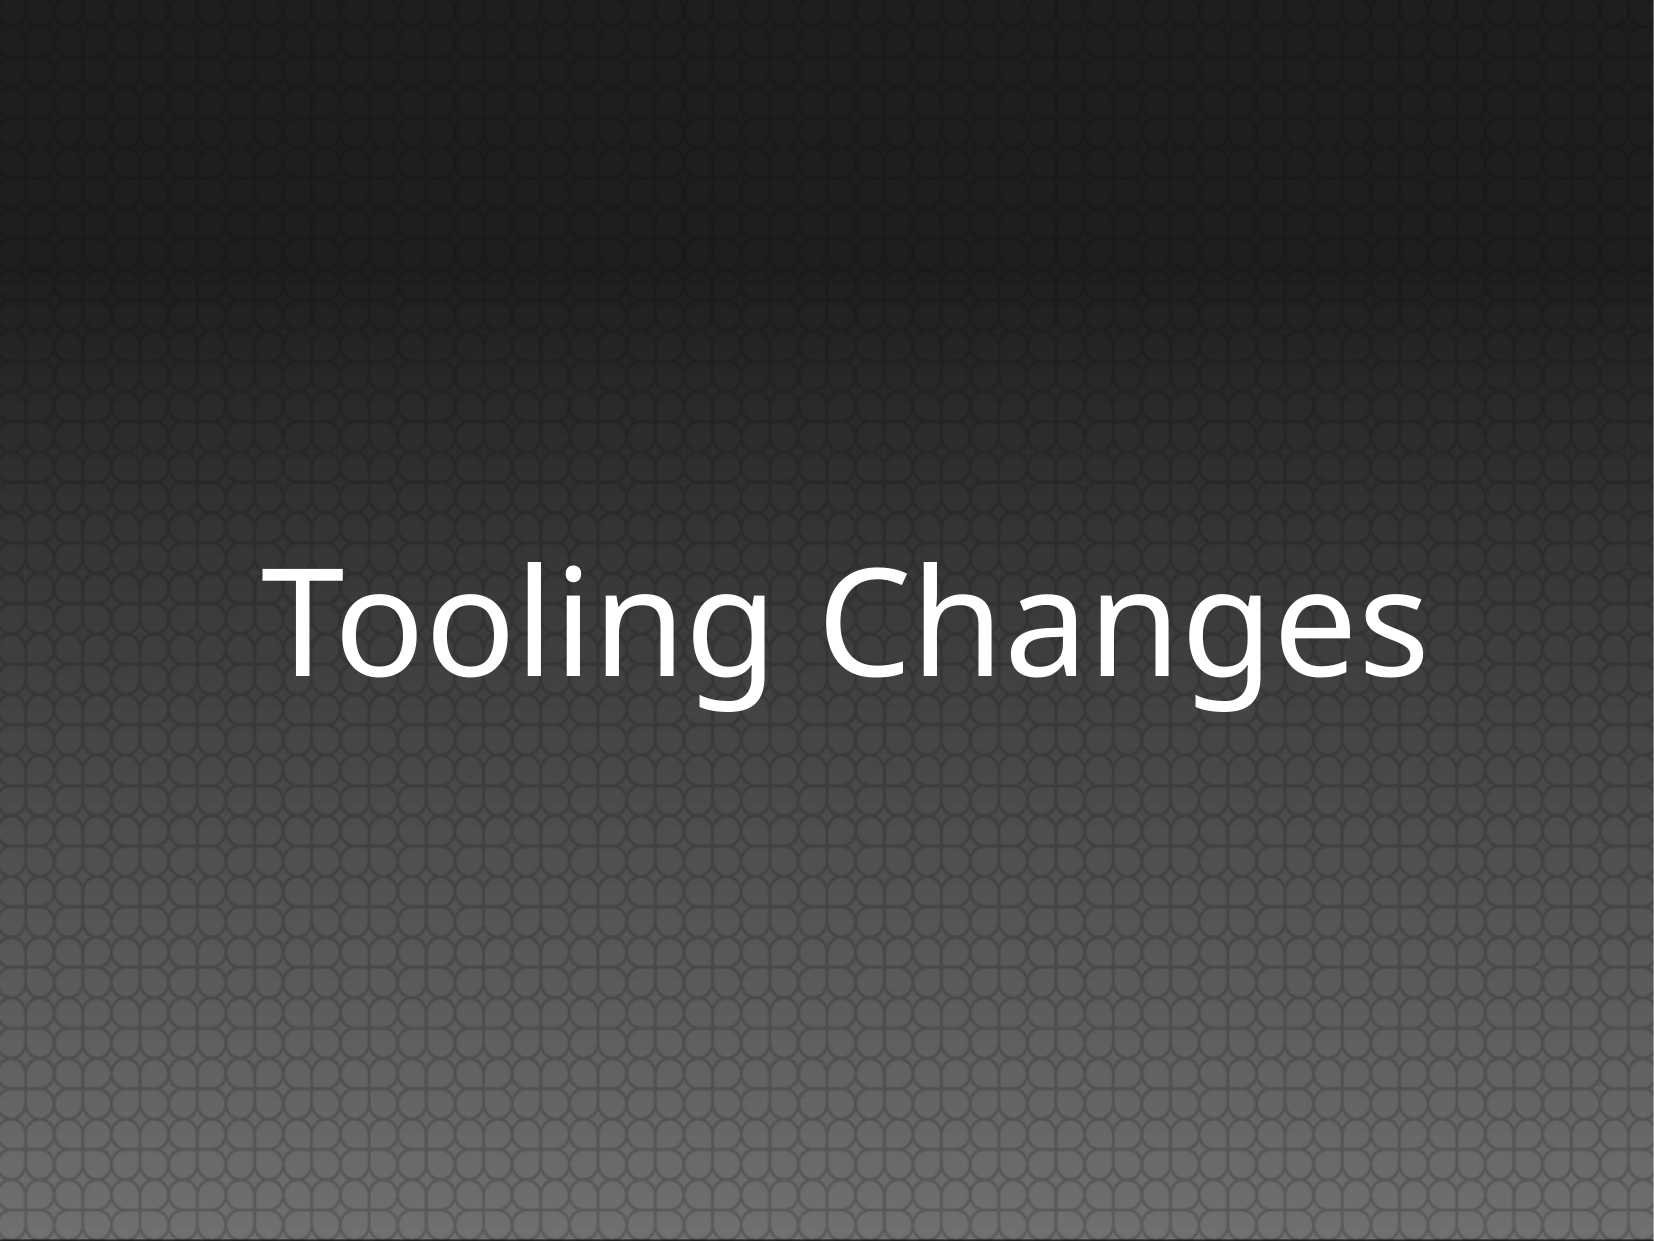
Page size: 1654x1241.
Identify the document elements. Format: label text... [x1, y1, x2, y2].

picture [0, 0, 1654, 1241]
title Tooling Changes [75, 525, 1564, 713]
